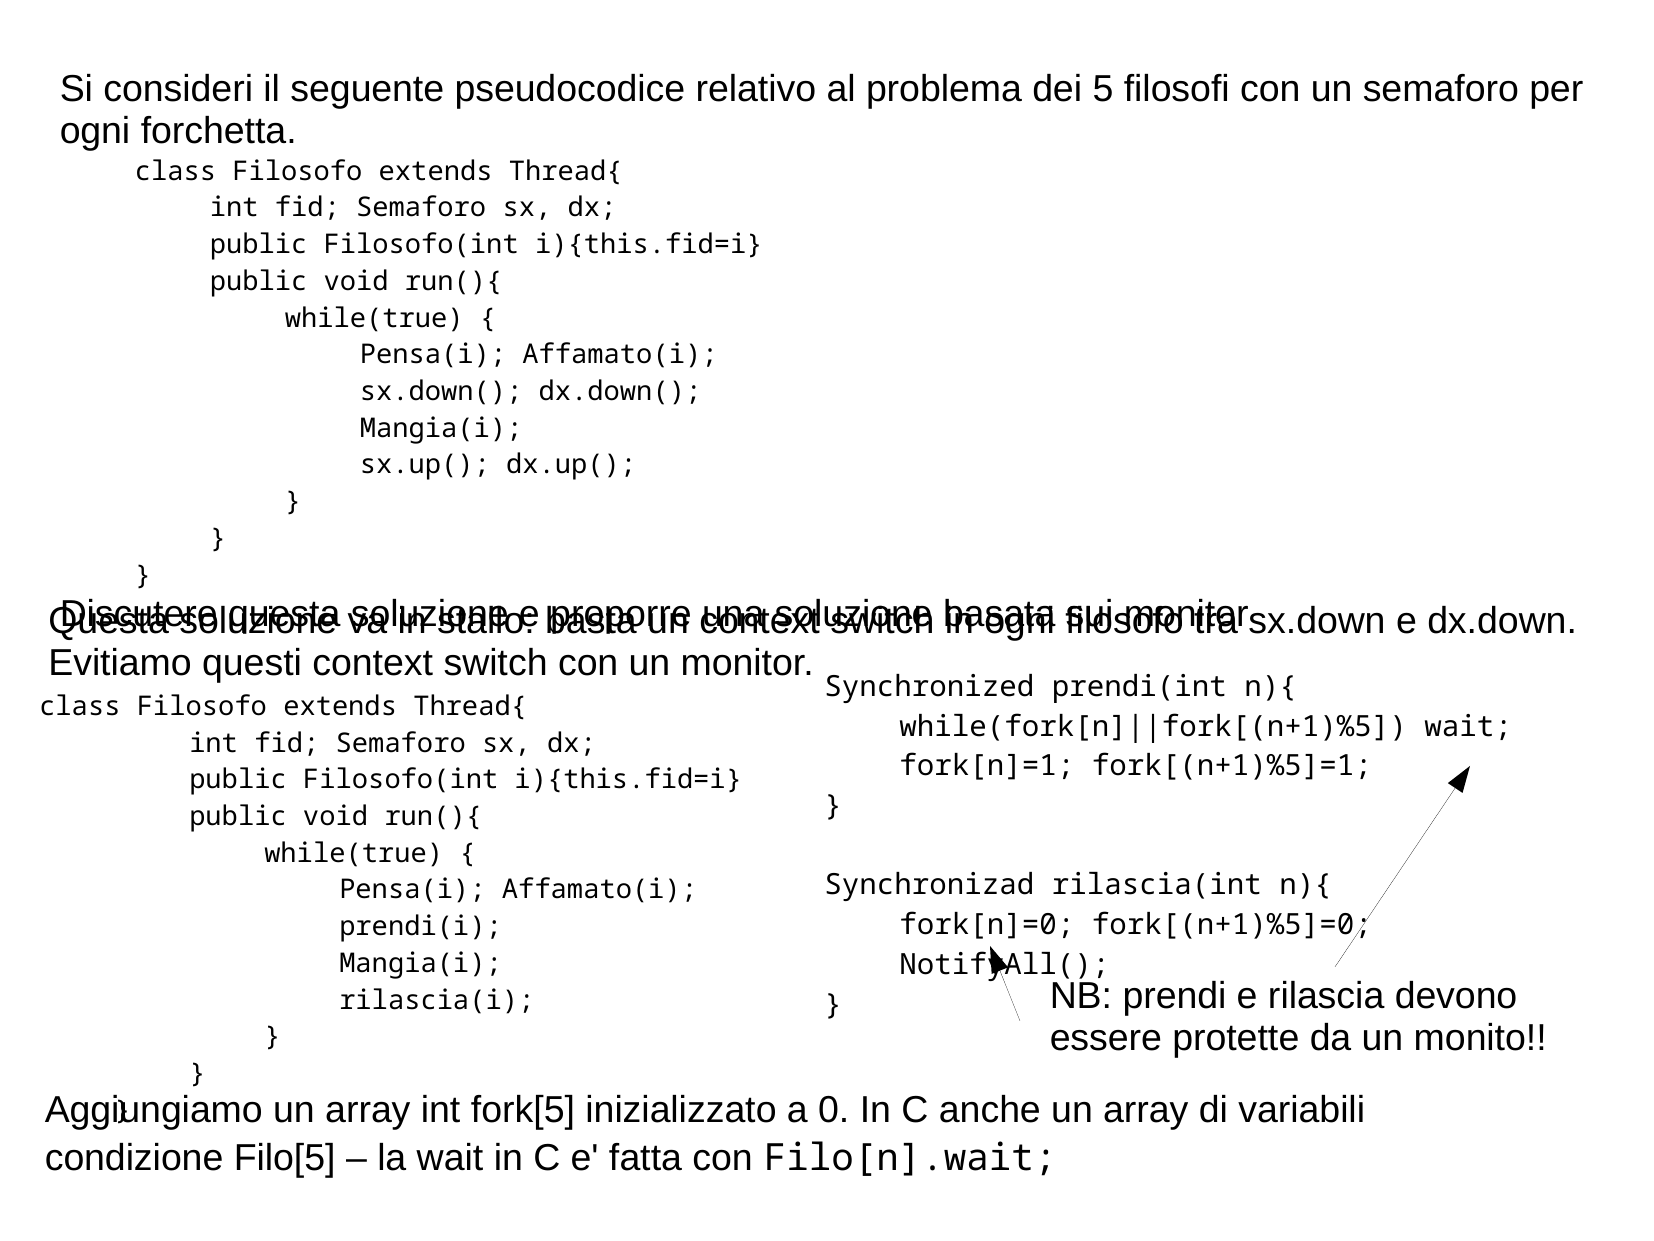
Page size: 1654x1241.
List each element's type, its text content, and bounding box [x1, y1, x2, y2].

text_box class Filosofo extends Thread{ int fid; Semaforo sx, dx; public Filosofo(int i){this.fid=i} public void run(){ while(true) { Pensa(i); Affamato(i); prendi(i); Mangia(i); rilascia(i); } } } [24, 679, 865, 1073]
text_box Aggiungiamo un array int fork[5] inizializzato a 0. In C anche un array di variabili condizione Filo[5] – la wait in C e' fatta con Filo[n].wait; [30, 1080, 1531, 1183]
text_box Si consideri il seguente pseudocodice relativo al problema dei 5 filosofi con un semaforo per ogni forchetta. class Filosofo extends Thread{ int fid; Semaforo sx, dx; public Filosofo(int i){this.fid=i} public void run(){ while(true) { Pensa(i); Affamato(i); sx.down(); dx.down(); Mangia(i); sx.up(); dx.up(); } } } Discutere questa soluzione e proporre una soluzione basata sui monitor [45, 60, 1621, 580]
text_box NB: prendi e rilascia devono essere protette da un monito!! [1035, 966, 1576, 1066]
text_box Synchronized prendi(int n){ while(fork[n]||fork[(n+1)%5]) wait; fork[n]=1; fork[(n+1)%5]=1; } Synchronizad rilascia(int n){ fork[n]=0; fork[(n+1)%5]=0; NotifyAll(); } [809, 657, 1654, 979]
text_box Questa soluzione va in stallo: basta un context switch in ogni filosofo tra sx.down e dx.down. Evitiamo questi context switch con un monitor. [33, 592, 1621, 679]
